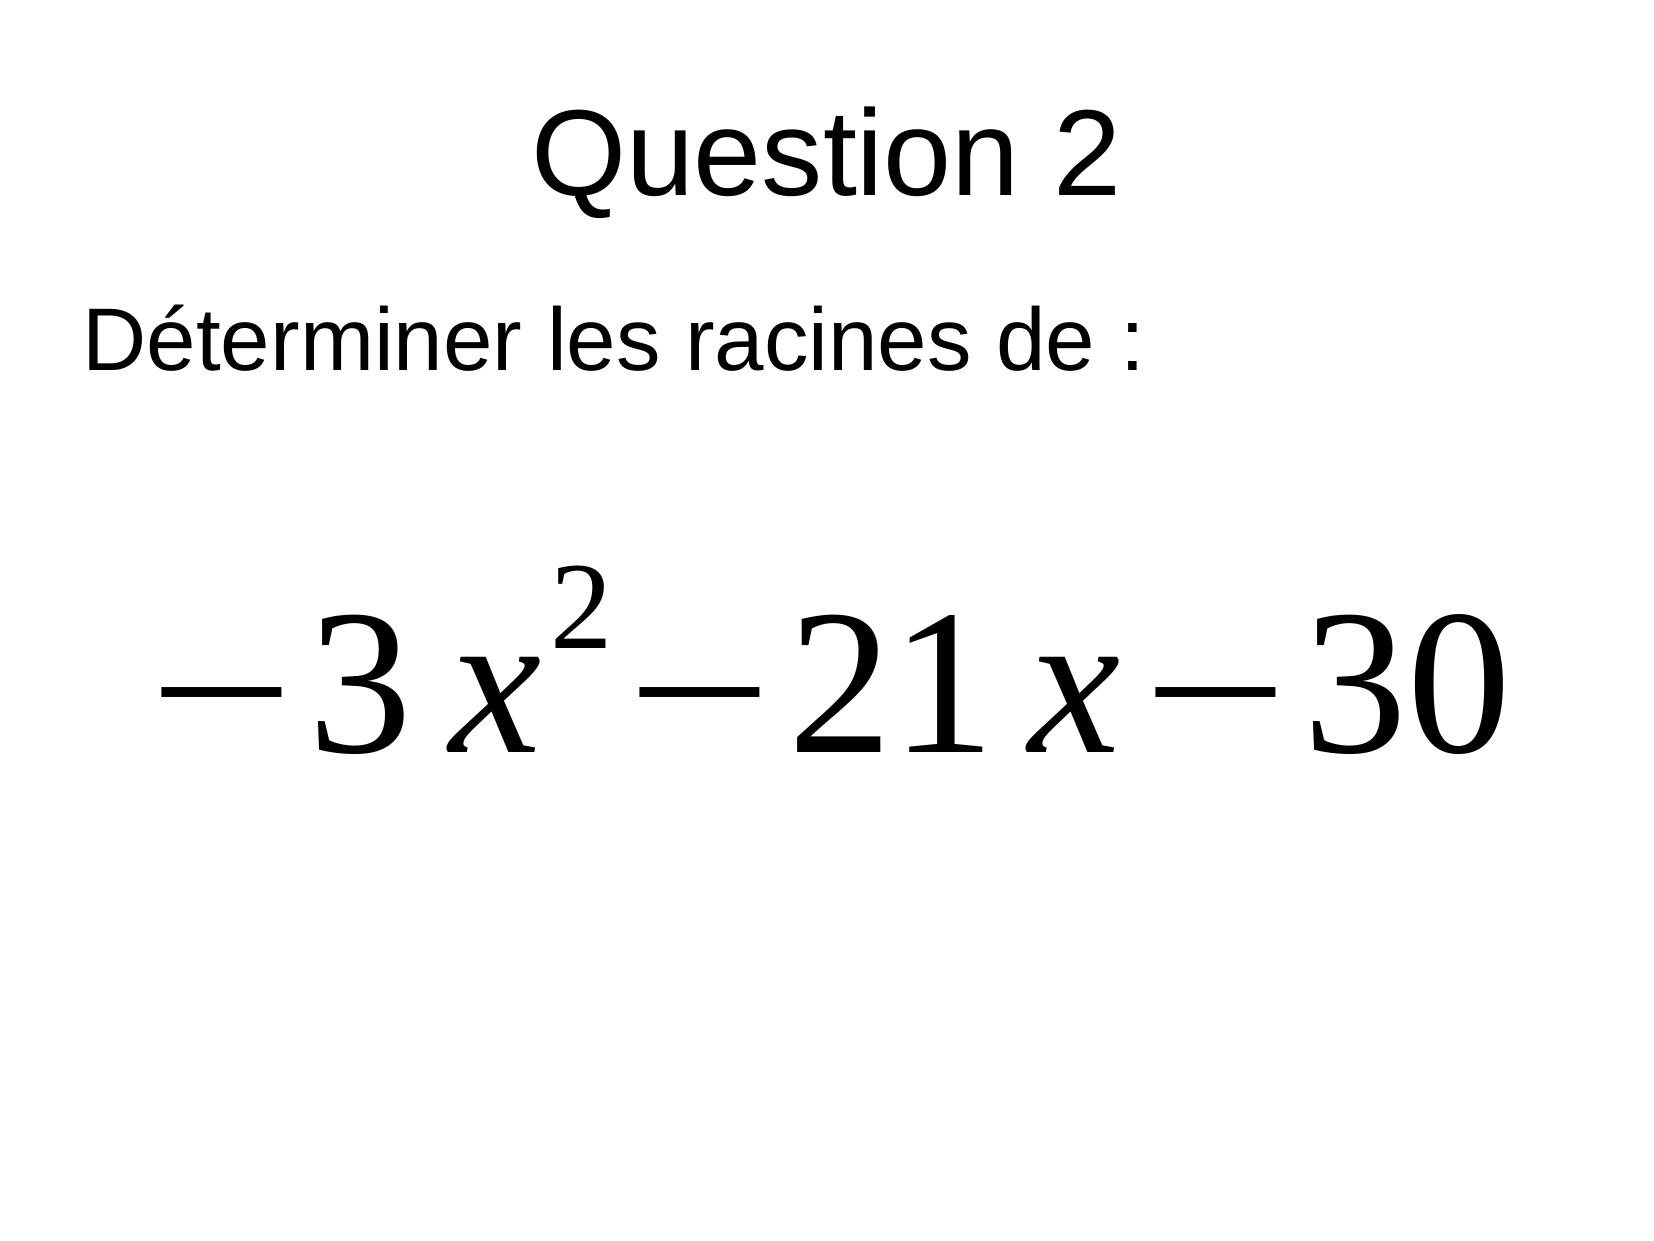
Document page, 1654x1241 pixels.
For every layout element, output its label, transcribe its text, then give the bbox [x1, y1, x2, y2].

chart [133, 537, 1521, 798]
title Question 2 [82, 49, 1571, 257]
list Déterminer les racines de : [82, 290, 1571, 1010]
